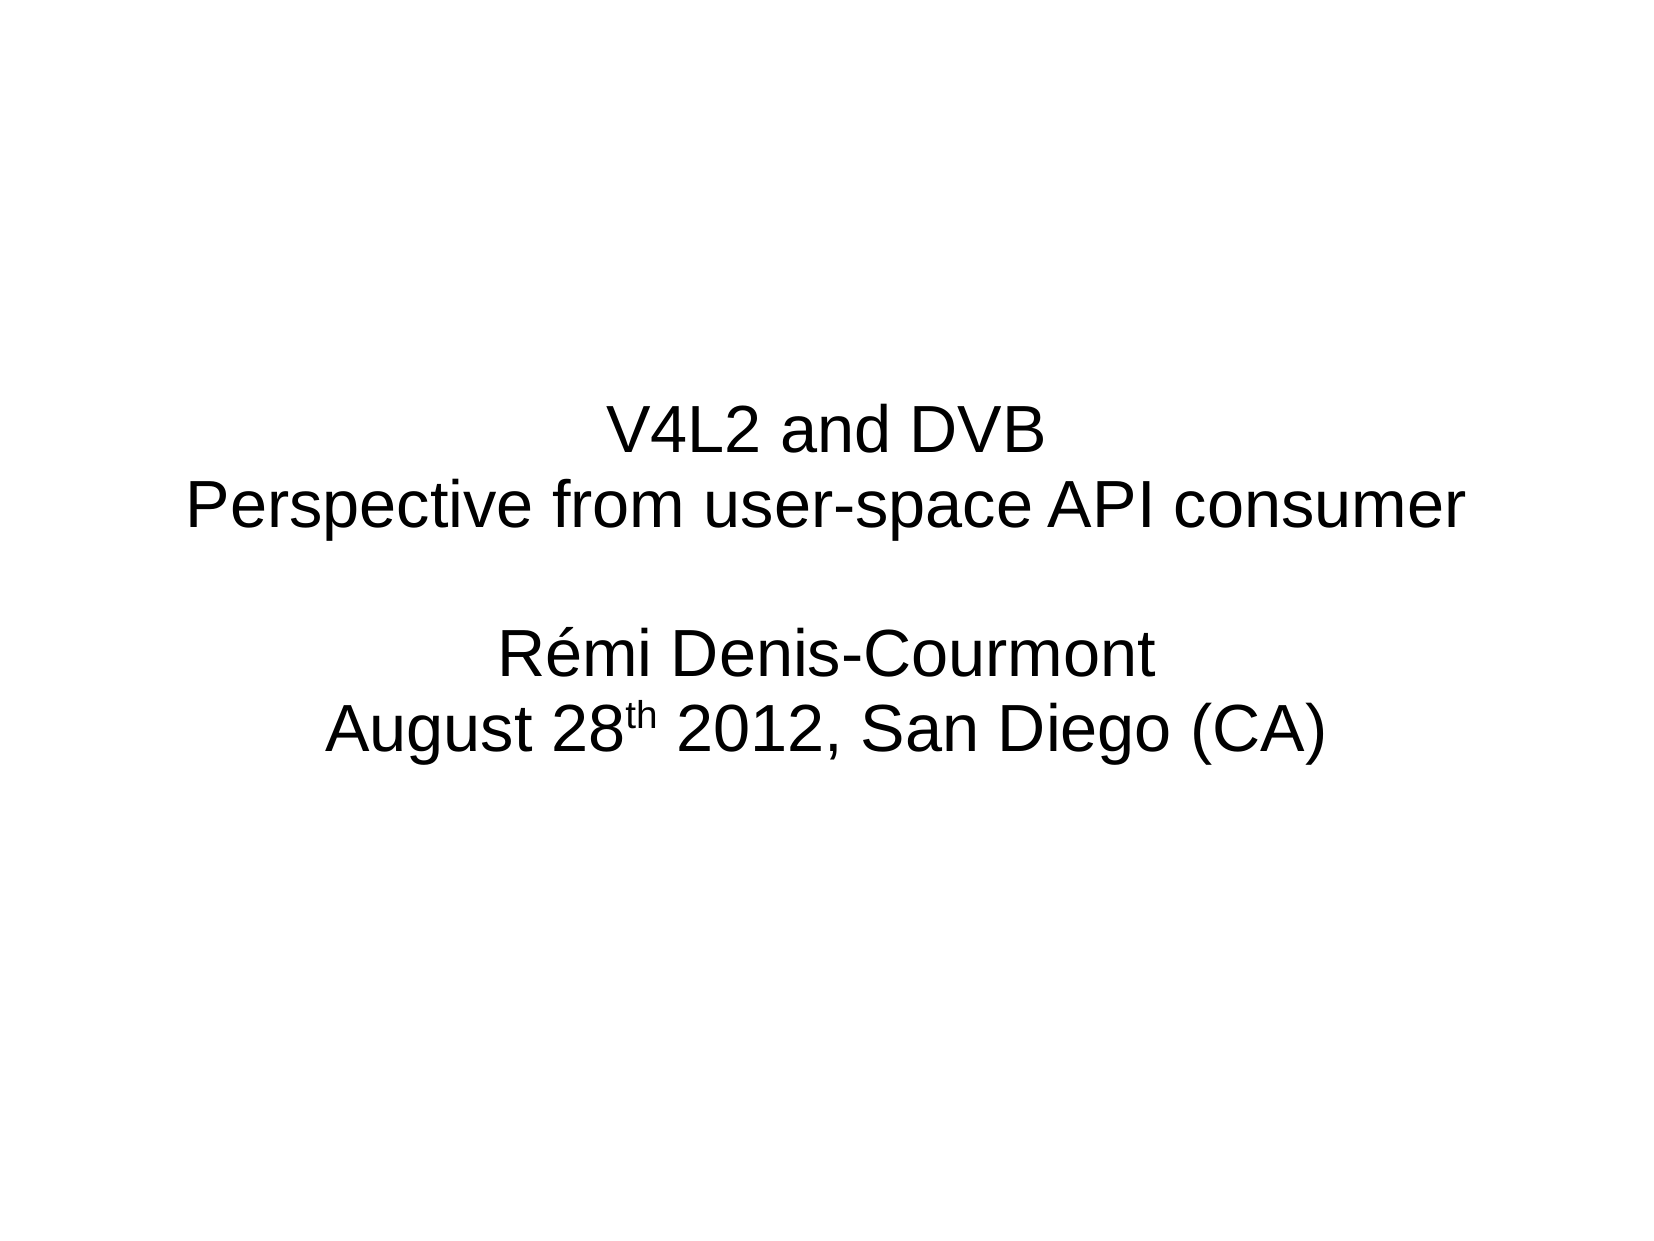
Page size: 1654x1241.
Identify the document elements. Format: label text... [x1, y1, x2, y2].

subtitle V4L2 and DVB Perspective from user-space API consumer Rémi Denis-Courmont August 28th 2012, San Diego (CA) [82, 49, 1571, 1109]
